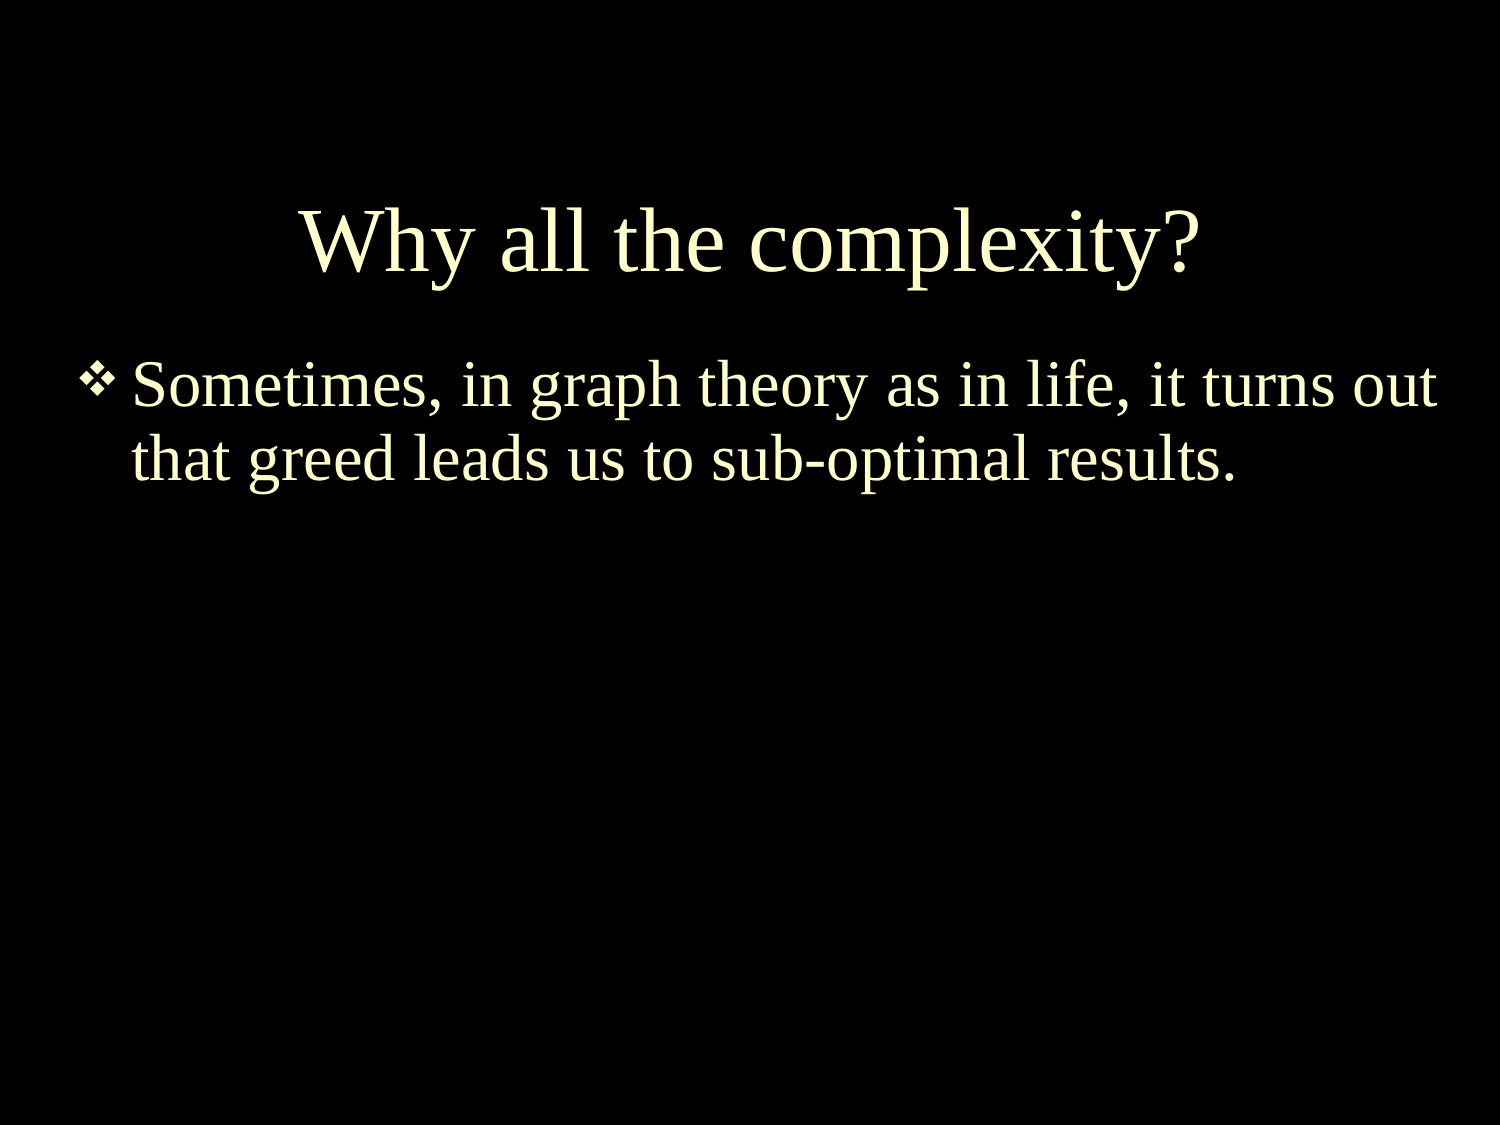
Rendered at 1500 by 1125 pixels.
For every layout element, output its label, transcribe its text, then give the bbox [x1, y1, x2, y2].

list Sometimes, in graph theory as in life, it turns out that greed leads us to sub-optimal results. [75, 347, 1482, 1011]
title Why all the complexity? [22, 145, 1480, 336]
